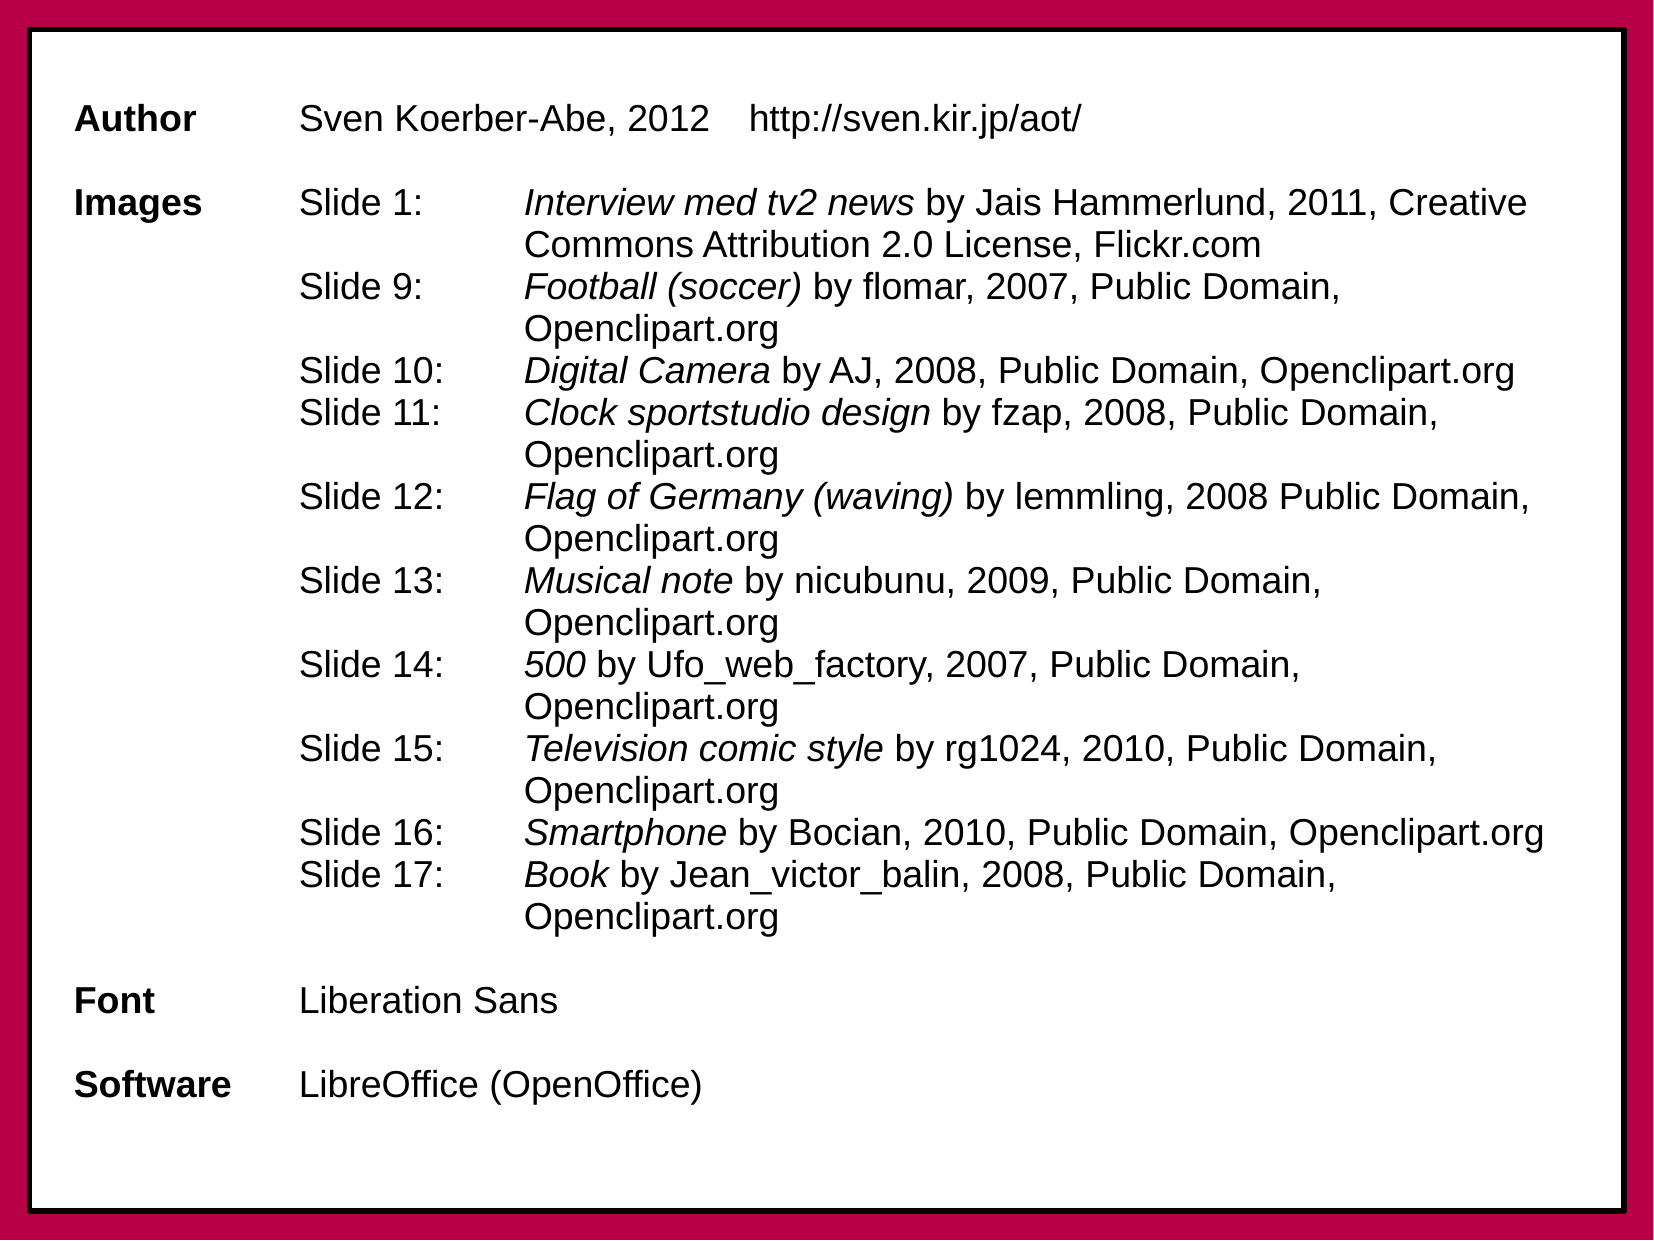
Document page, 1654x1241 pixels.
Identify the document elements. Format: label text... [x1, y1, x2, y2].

text_box [29, 29, 1625, 1211]
text_box Author Sven Koerber-Abe, 2012 http://sven.kir.jp/aot/ Images Slide 1: Interview med tv2 news by Jais Hammerlund, 2011, Creative Commons Attribution 2.0 License, Flickr.com Slide 9: Football (soccer) by flomar, 2007, Public Domain, Openclipart.org Slide 10: Digital Camera by AJ, 2008, Public Domain, Openclipart.org Slide 11: Clock sportstudio design by fzap, 2008, Public Domain, Openclipart.org Slide 12: Flag of Germany (waving) by lemmling, 2008 Public Domain, Openclipart.org Slide 13: Musical note by nicubunu, 2009, Public Domain, Openclipart.org Slide 14: 500 by Ufo_web_factory, 2007, Public Domain, Openclipart.org Slide 15: Television comic style by rg1024, 2010, Public Domain, Openclipart.org Slide 16: Smartphone by Bocian, 2010, Public Domain, Openclipart.org Slide 17: Book by Jean_victor_balin, 2008, Public Domain, Openclipart.org Font Liberation Sans Software LibreOffice (OpenOffice) [59, 90, 1595, 1206]
